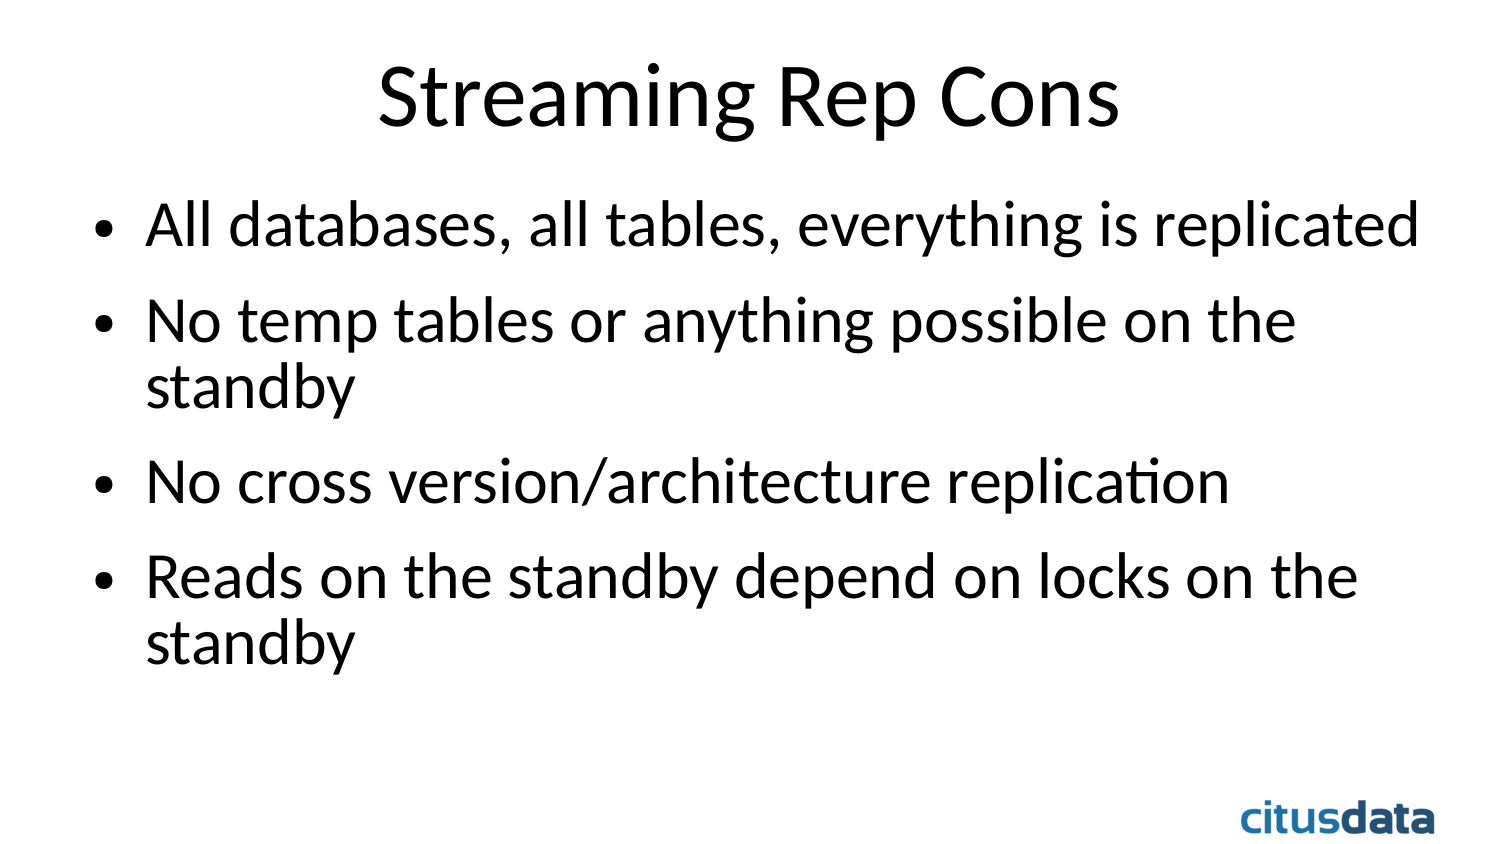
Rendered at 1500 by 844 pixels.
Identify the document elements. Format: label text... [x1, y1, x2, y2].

title Streaming Rep Cons [75, 33, 1425, 175]
picture [1237, 795, 1439, 837]
list All databases, all tables, everything is replicated No temp tables or anything possible on the standby No cross version/architecture replication Reads on the standby depend on locks on the standby [75, 197, 1425, 687]
